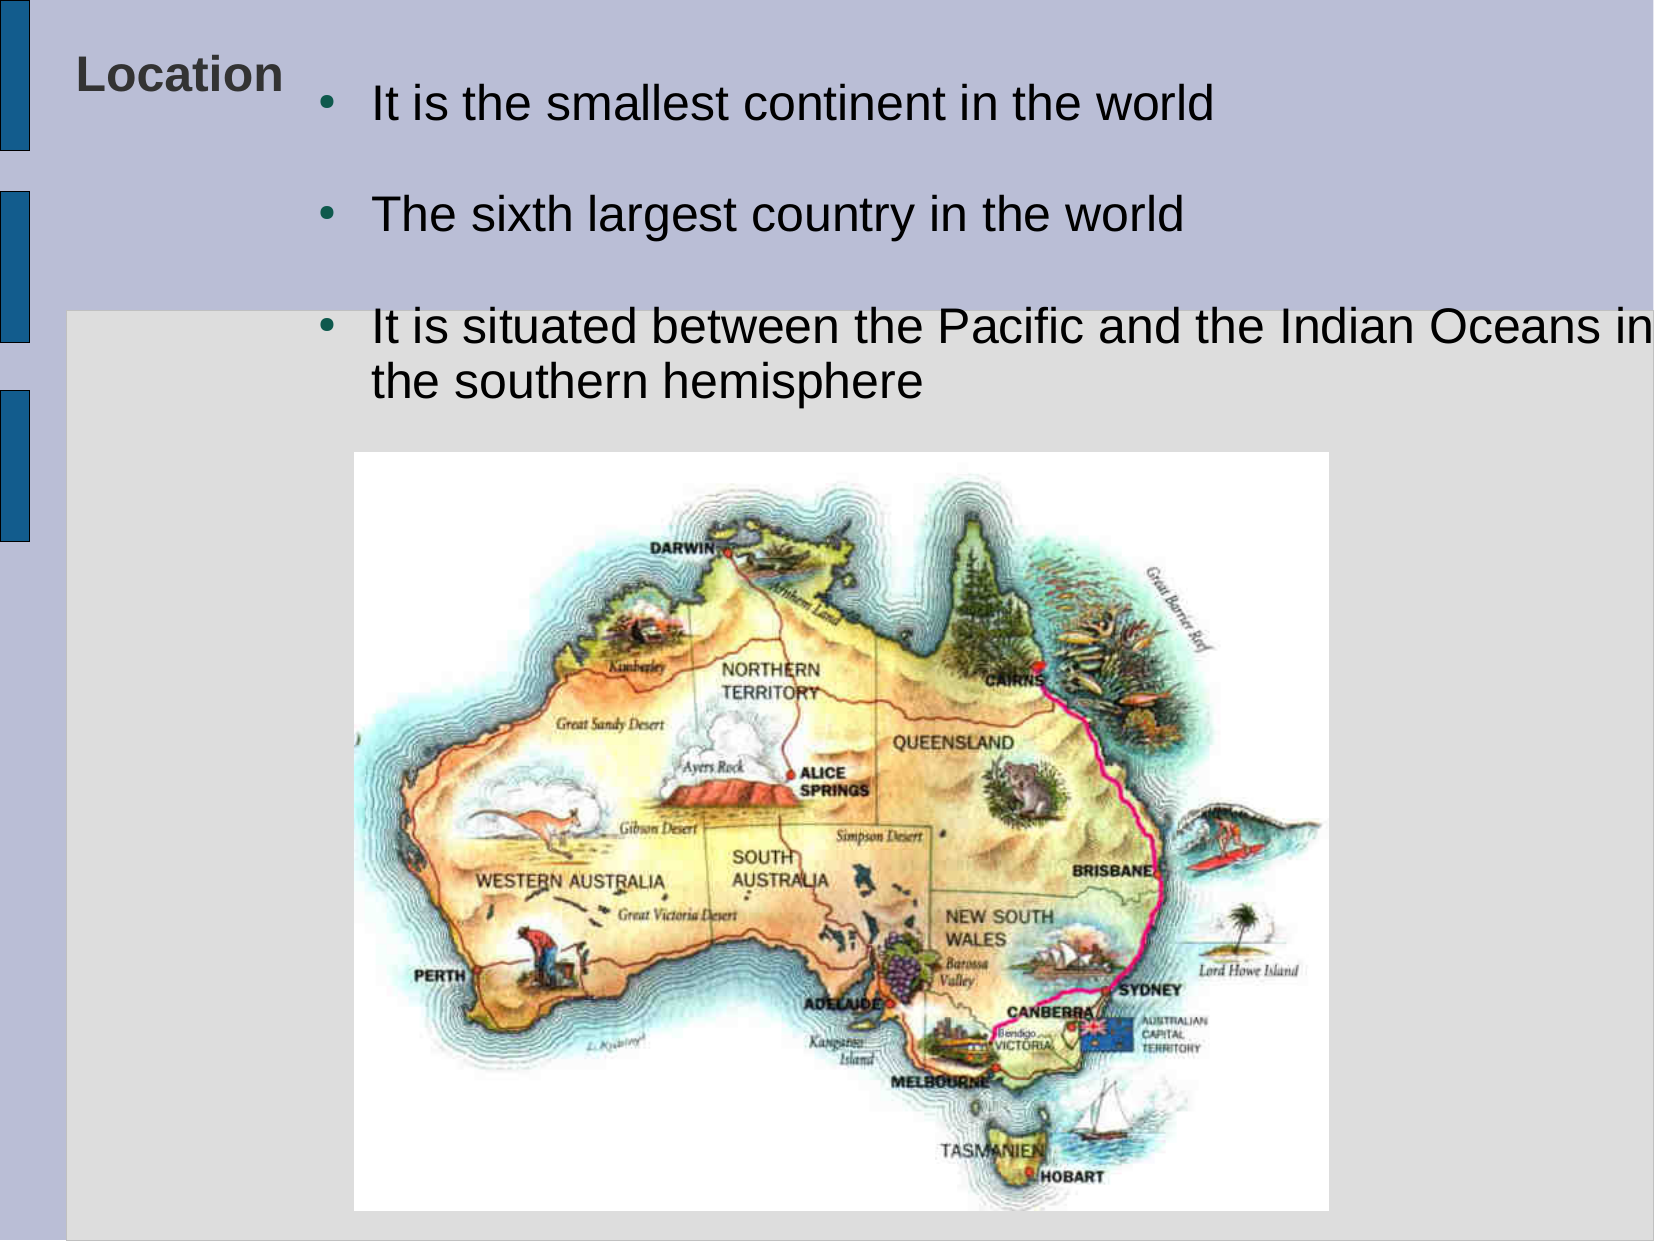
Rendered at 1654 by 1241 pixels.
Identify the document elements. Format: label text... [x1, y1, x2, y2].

picture [354, 452, 1329, 1211]
title Location [0, 0, 886, 178]
list It is the smallest continent in the world The sixth largest country in the world It is situated between the Pacific and the Indian Oceans in the southern hemisphere [300, 75, 1654, 857]
